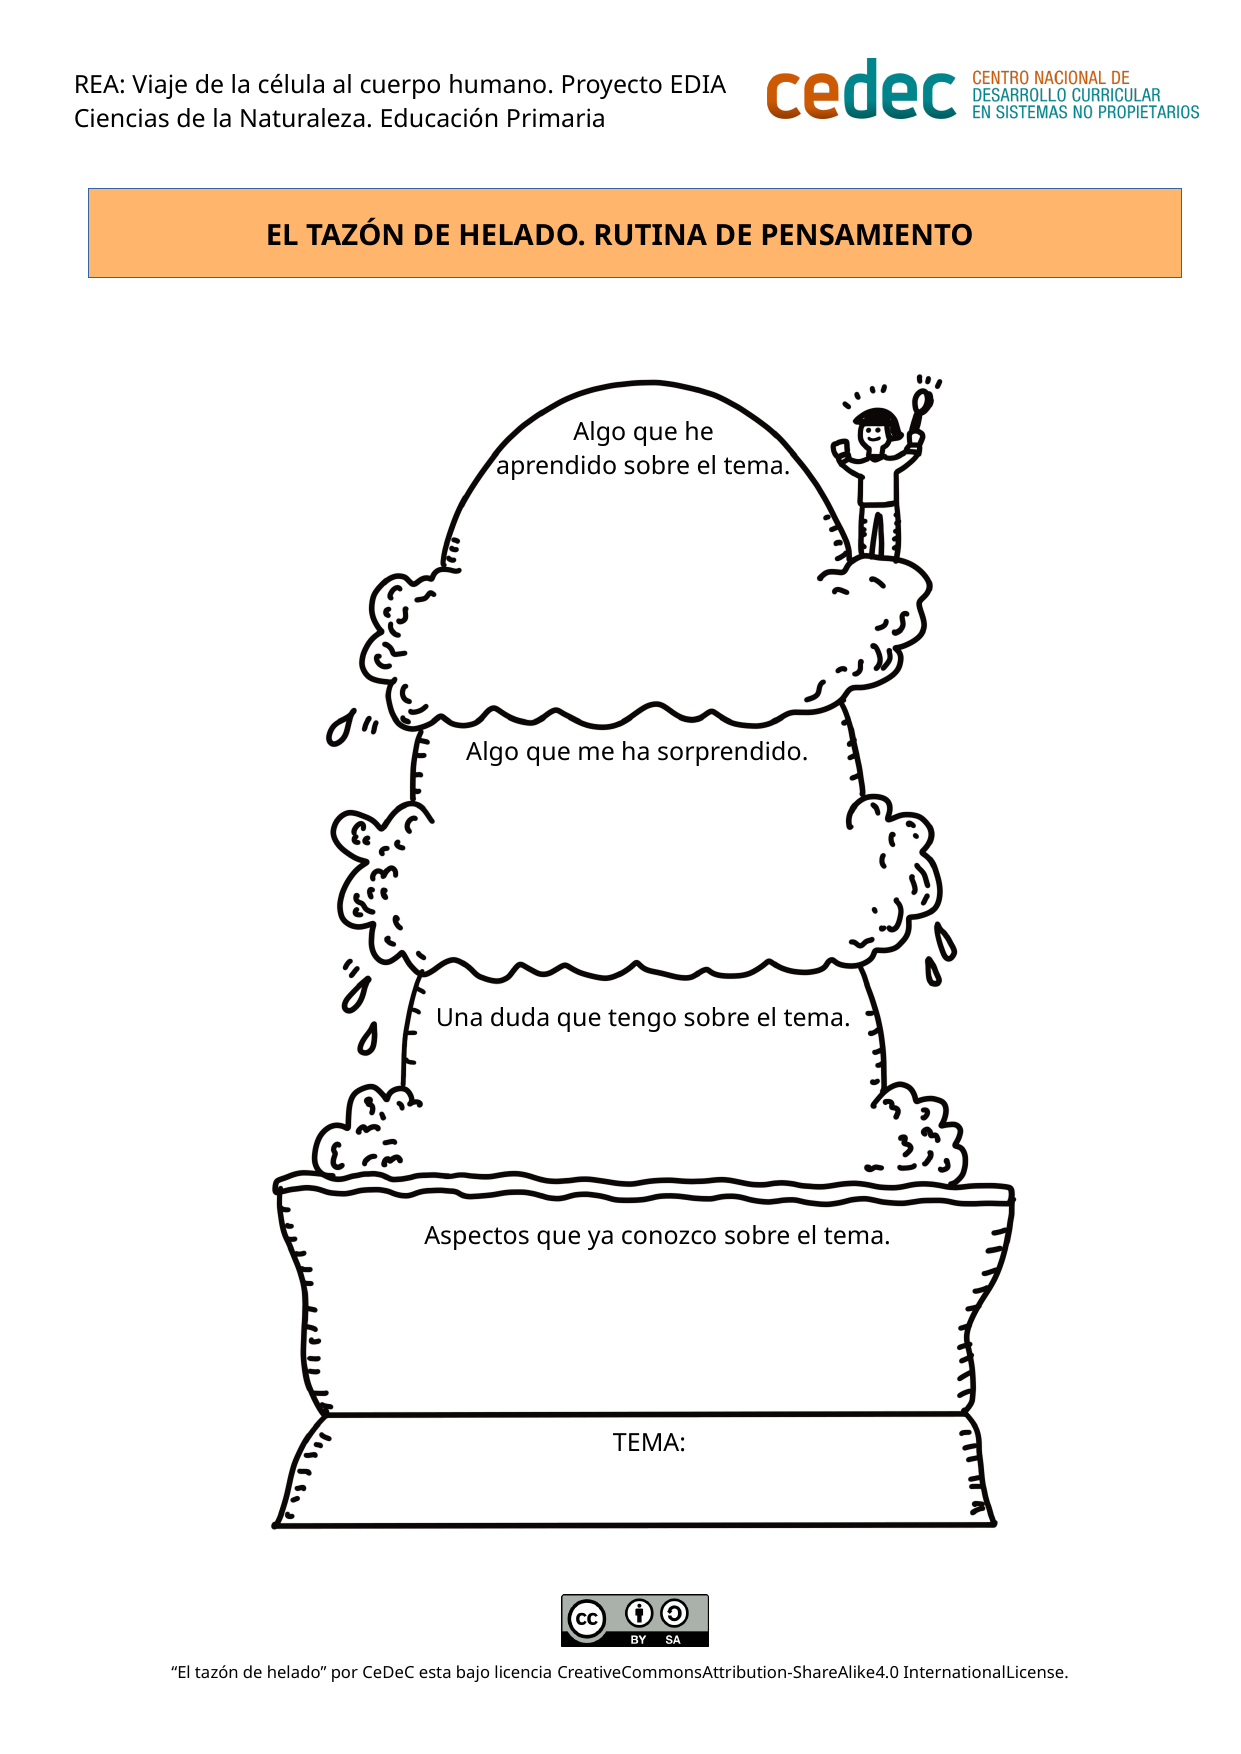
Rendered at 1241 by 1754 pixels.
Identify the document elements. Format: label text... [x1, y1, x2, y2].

text_box Aspectos que ya conozco sobre el tema. [416, 1210, 907, 1255]
text_box Una duda que tengo sobre el tema. [428, 992, 859, 1037]
text_box REA: Viaje de la célula al cuerpo humano. Proyecto EDIA Ciencias de la Naturaleza. Educación Primaria [59, 59, 739, 161]
text_box TEMA: [597, 1417, 702, 1462]
picture [561, 1594, 709, 1647]
picture [159, 343, 1046, 1558]
text_box Algo que he aprendido sobre el tema. [485, 406, 802, 480]
text_box EL TAZÓN DE HELADO. RUTINA DE PENSAMIENTO [248, 206, 993, 256]
text_box [88, 188, 1182, 278]
picture [767, 58, 1199, 119]
text_box Algo que me ha sorprendido. [458, 726, 818, 771]
text_box “El tazón de helado” por CeDeC esta bajo licencia CreativeCommonsAttribution-ShareAlike4.0 InternationalLicense. [158, 1653, 1082, 1688]
